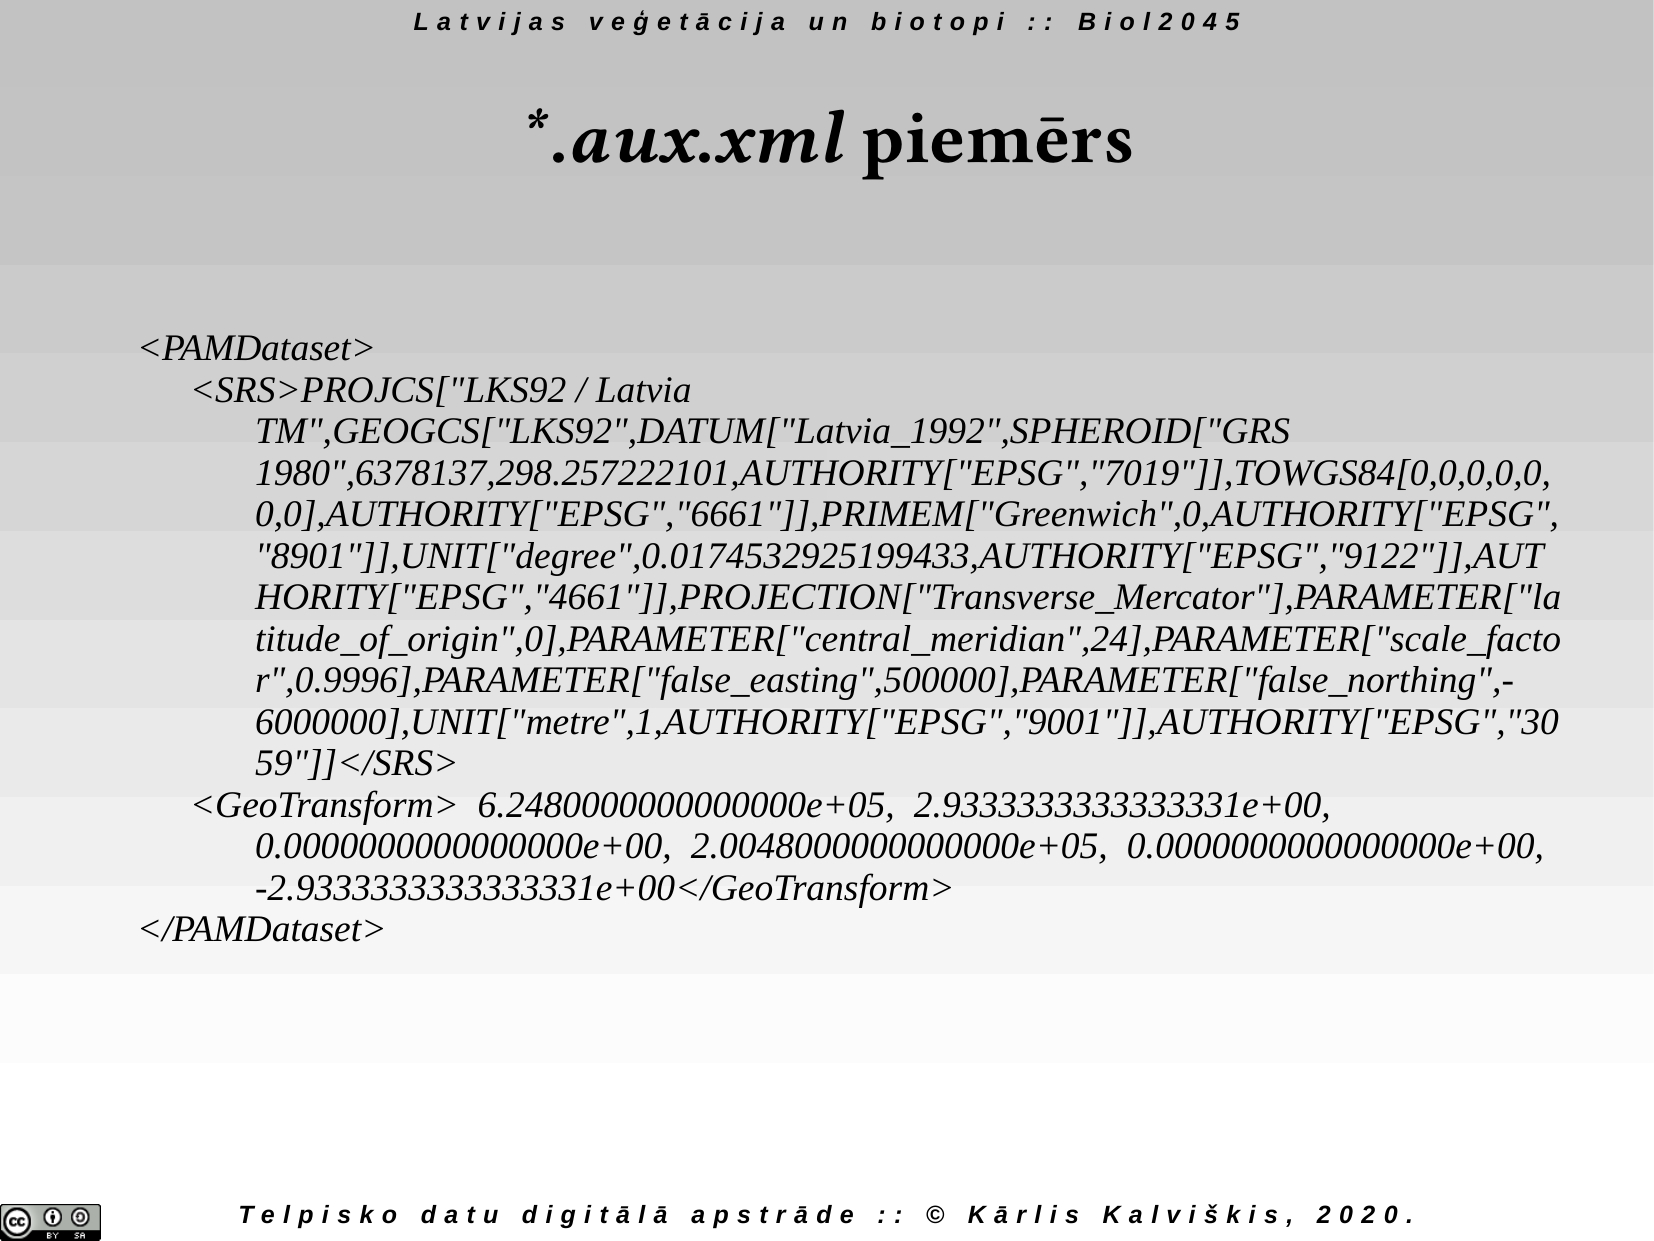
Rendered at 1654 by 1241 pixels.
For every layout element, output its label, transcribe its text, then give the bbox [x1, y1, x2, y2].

title *.aux.xml piemērs [29, 43, 1625, 234]
text_box <PAMDataset> <SRS>PROJCS["LKS92 / Latvia TM",GEOGCS["LKS92",DATUM["Latvia_1992",SPHEROID["GRS 1980",6378137,298.257222101,AUTHORITY["EPSG","7019"]],TOWGS84[0,0,0,0,0,0,0],AUTHORITY["EPSG","6661"]],PRIMEM["Greenwich",0,AUTHORITY["EPSG","8901"]],UNIT["degree",0.0174532925199433,AUTHORITY["EPSG","9122"]],AUTHORITY["EPSG","4661"]],PROJECTION["Transverse_Mercator"],PARAMETER["latitude_of_origin",0],PARAMETER["central_meridian",24],PARAMETER["scale_factor",0.9996],PARAMETER["false_easting",500000],PARAMETER["false_northing",-6000000],UNIT["metre",1,AUTHORITY["EPSG","9001"]],AUTHORITY["EPSG","3059"]]</SRS> <GeoTransform> 6.2480000000000000e+05, 2.9333333333333331e+00, 0.0000000000000000e+00, 2.0048000000000000e+05, 0.0000000000000000e+00, -2.9333333333333331e+00</GeoTransform> </PAMDataset> [122, 319, 1578, 1041]
picture [0, 0, 1654, 1241]
